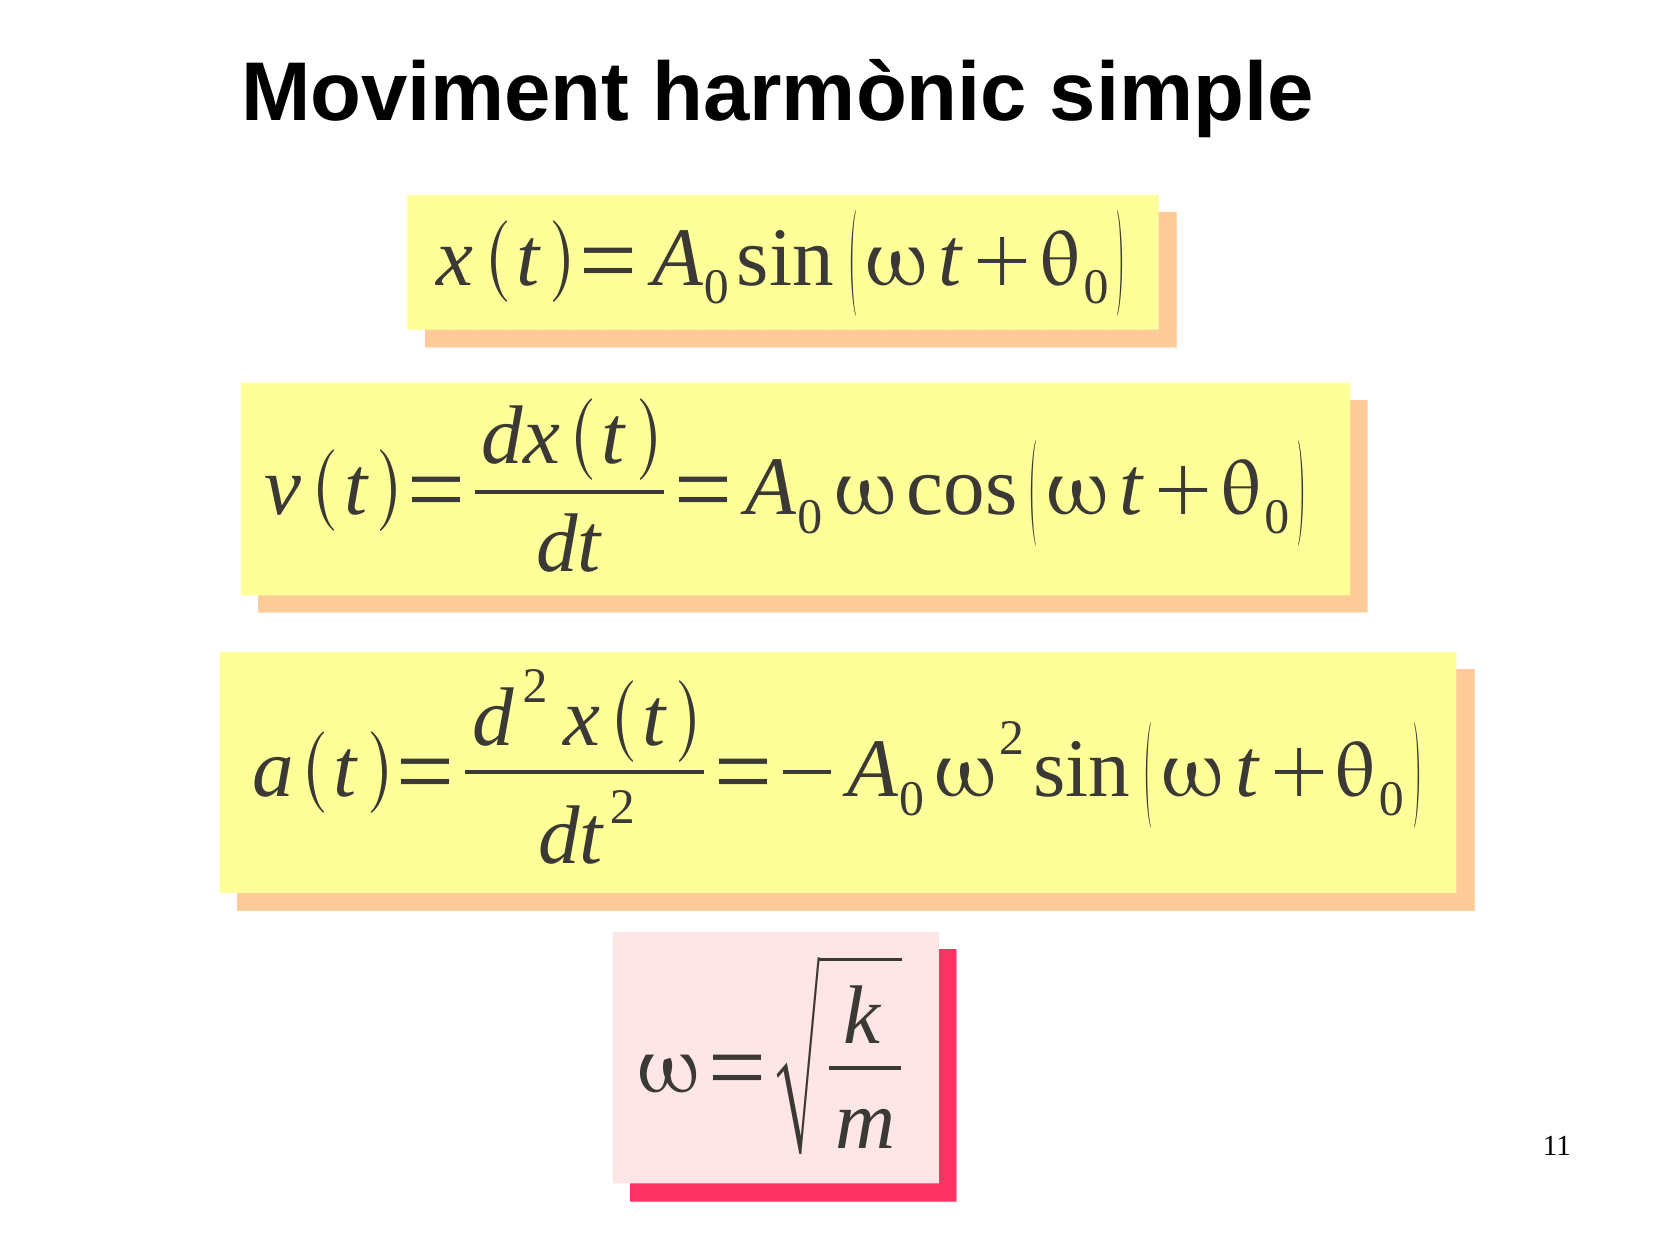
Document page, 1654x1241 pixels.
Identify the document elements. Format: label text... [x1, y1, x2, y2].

text_box [240, 382, 1351, 596]
text_box [407, 194, 1159, 330]
chart [244, 659, 1427, 883]
chart [256, 389, 1312, 590]
text_box [612, 931, 939, 1184]
chart [630, 953, 911, 1167]
chart [424, 205, 1131, 321]
text_box Moviment harmònic simple [226, 37, 1372, 146]
text_box [219, 651, 1457, 893]
